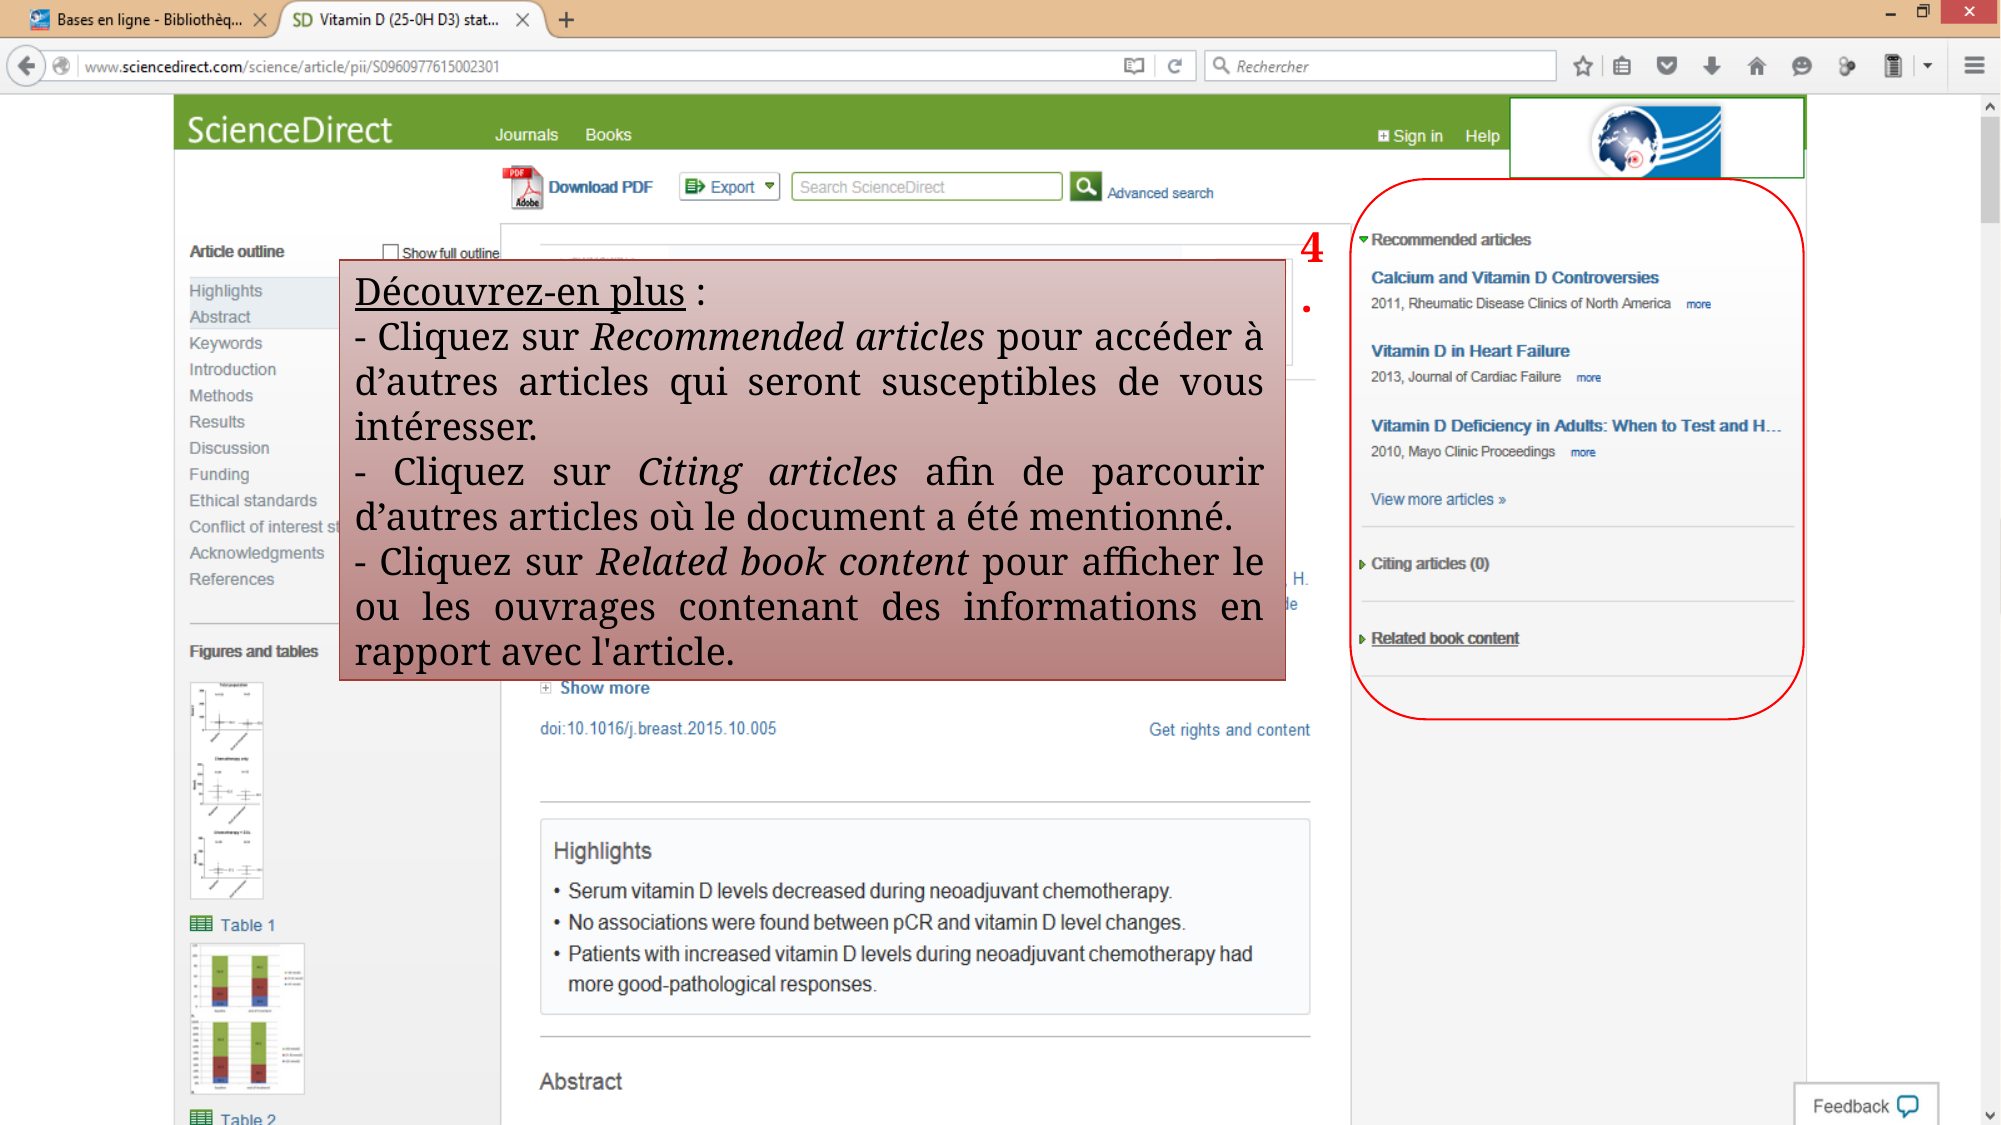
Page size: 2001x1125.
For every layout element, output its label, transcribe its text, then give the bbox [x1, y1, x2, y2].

text_box Découvrez-en plus : - Cliquez sur Recommended articles pour accéder à d’autres articles qui seront susceptibles de vous intéresser. - Cliquez sur Citing articles afin de parcourir d’autres articles où le document a été mentionné. - Cliquez sur Related book content pour afficher le ou les ouvrages contenant des informations en rapport avec l'article. [339, 259, 1286, 594]
text_box 4. [1285, 213, 1351, 280]
picture [0, 0, 2000, 1125]
